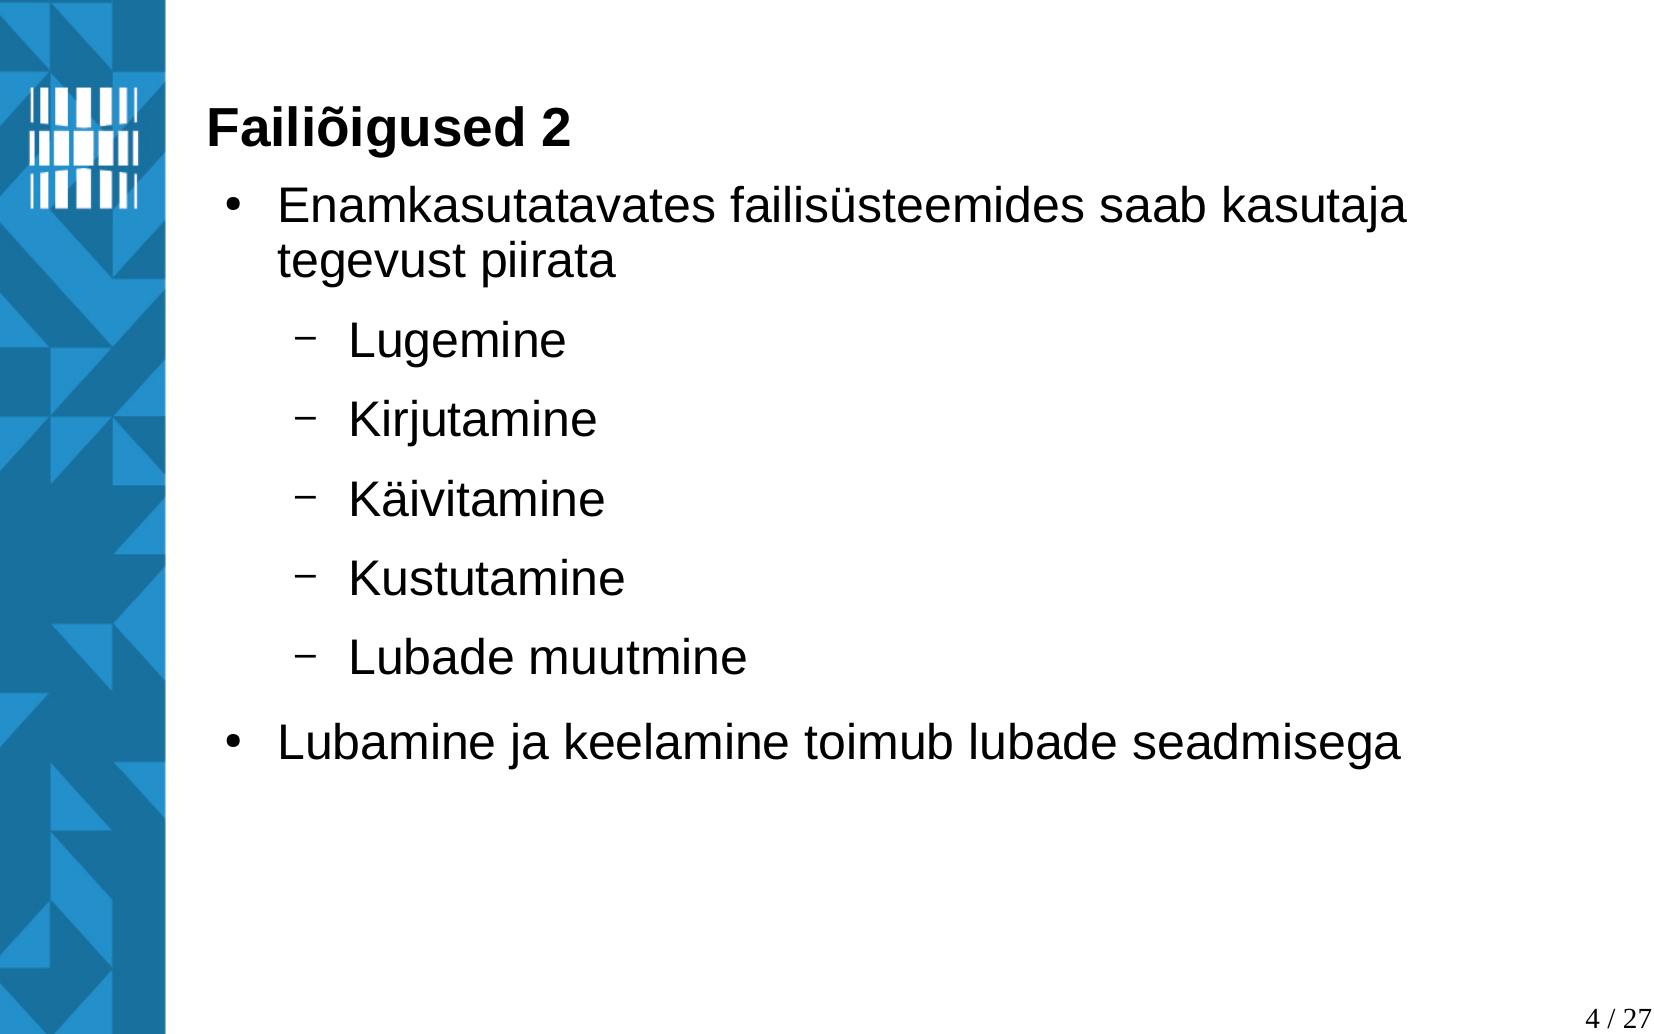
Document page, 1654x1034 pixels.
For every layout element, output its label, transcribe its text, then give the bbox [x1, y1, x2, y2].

title Failiõigused 2 [206, 41, 1536, 176]
list Enamkasutatavates failisüsteemides saab kasutaja tegevust piirata Lugemine Kirjutamine Käivitamine Kustutamine Lubade muutmine Lubamine ja keelamine toimub lubade seadmisega [206, 176, 1536, 895]
